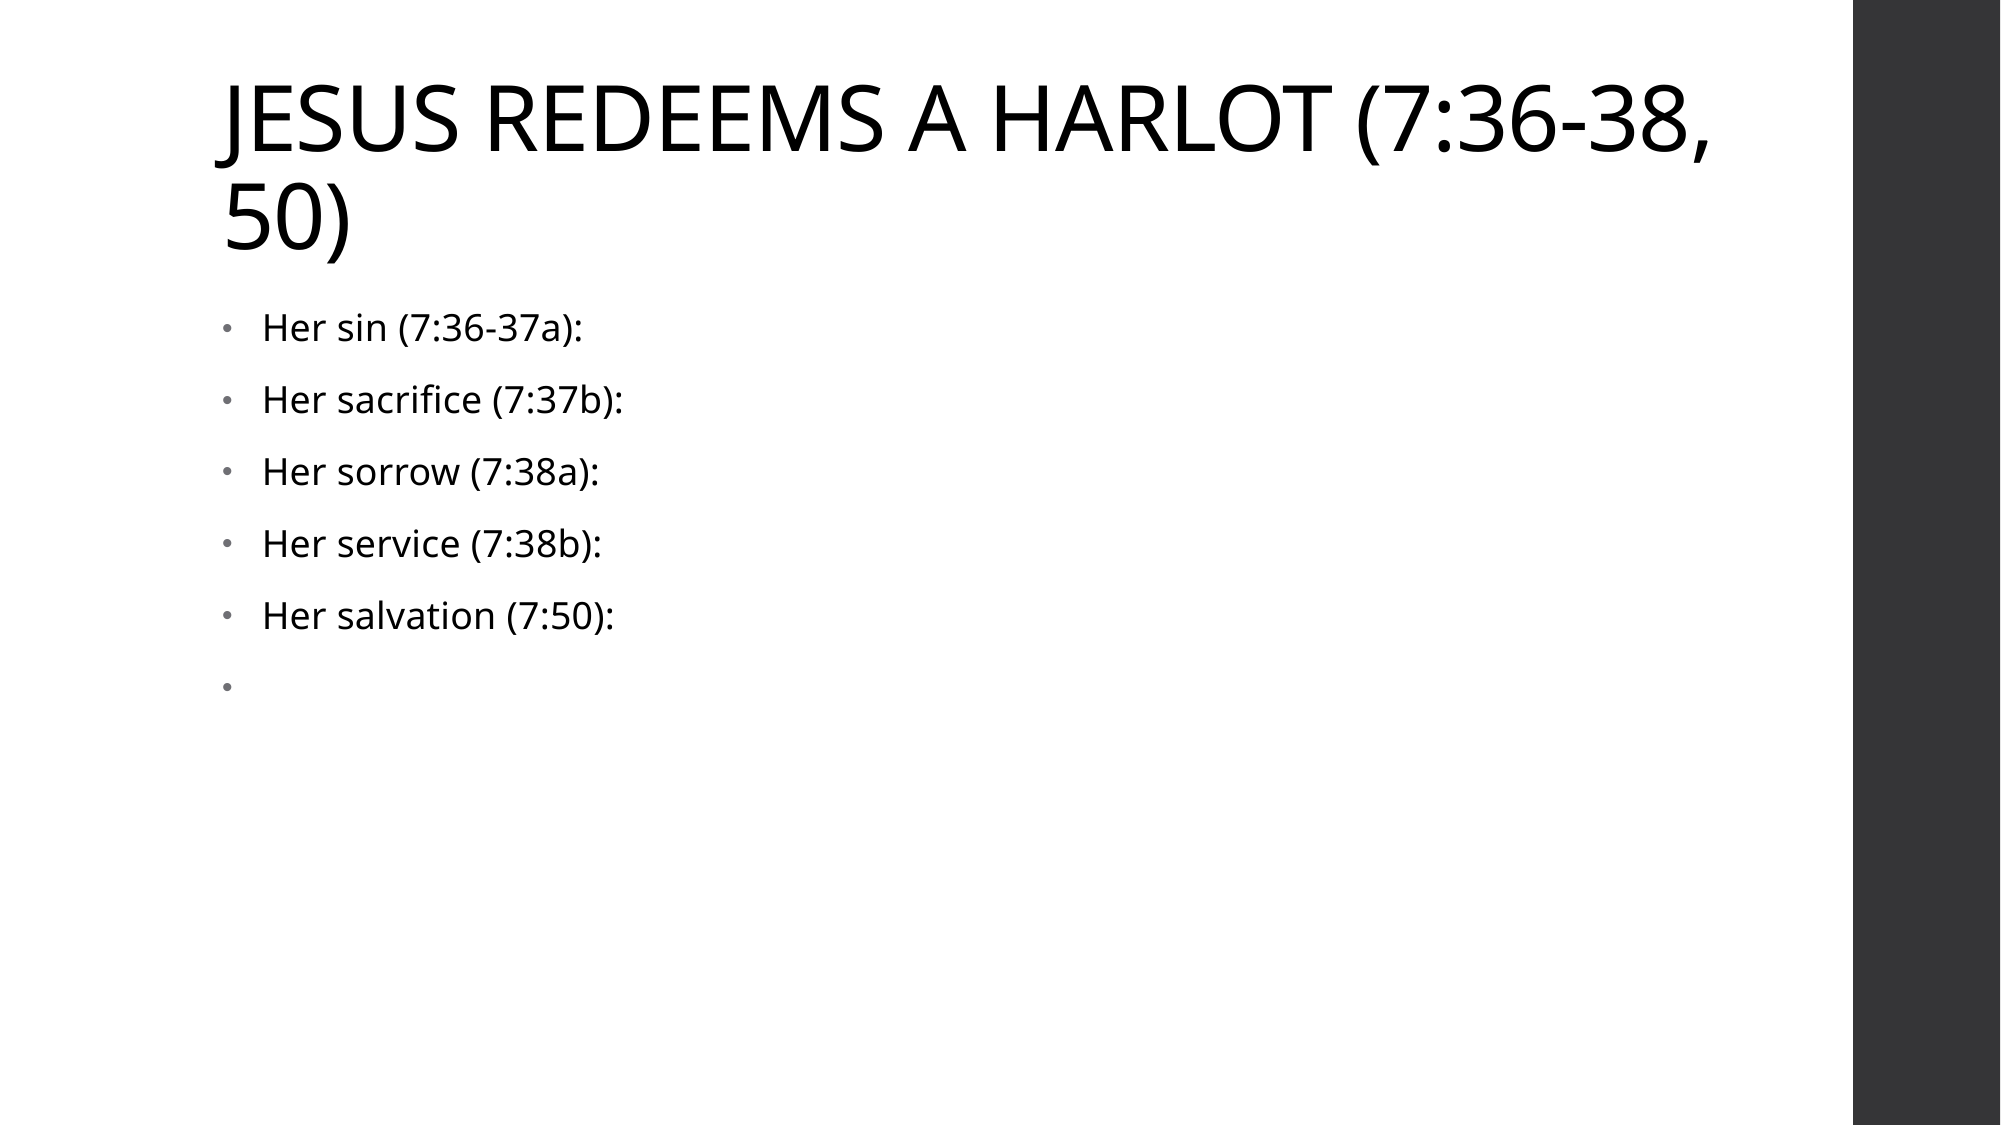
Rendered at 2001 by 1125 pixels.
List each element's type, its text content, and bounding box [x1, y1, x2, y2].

title JESUS REDEEMS A HARLOT (7:36-38, 50) [206, 60, 1797, 278]
list Her sin (7:36-37a): Her sacrifice (7:37b): Her sorrow (7:38a): Her service (7:38b): Her salvation (7:50): [206, 299, 1617, 1014]
